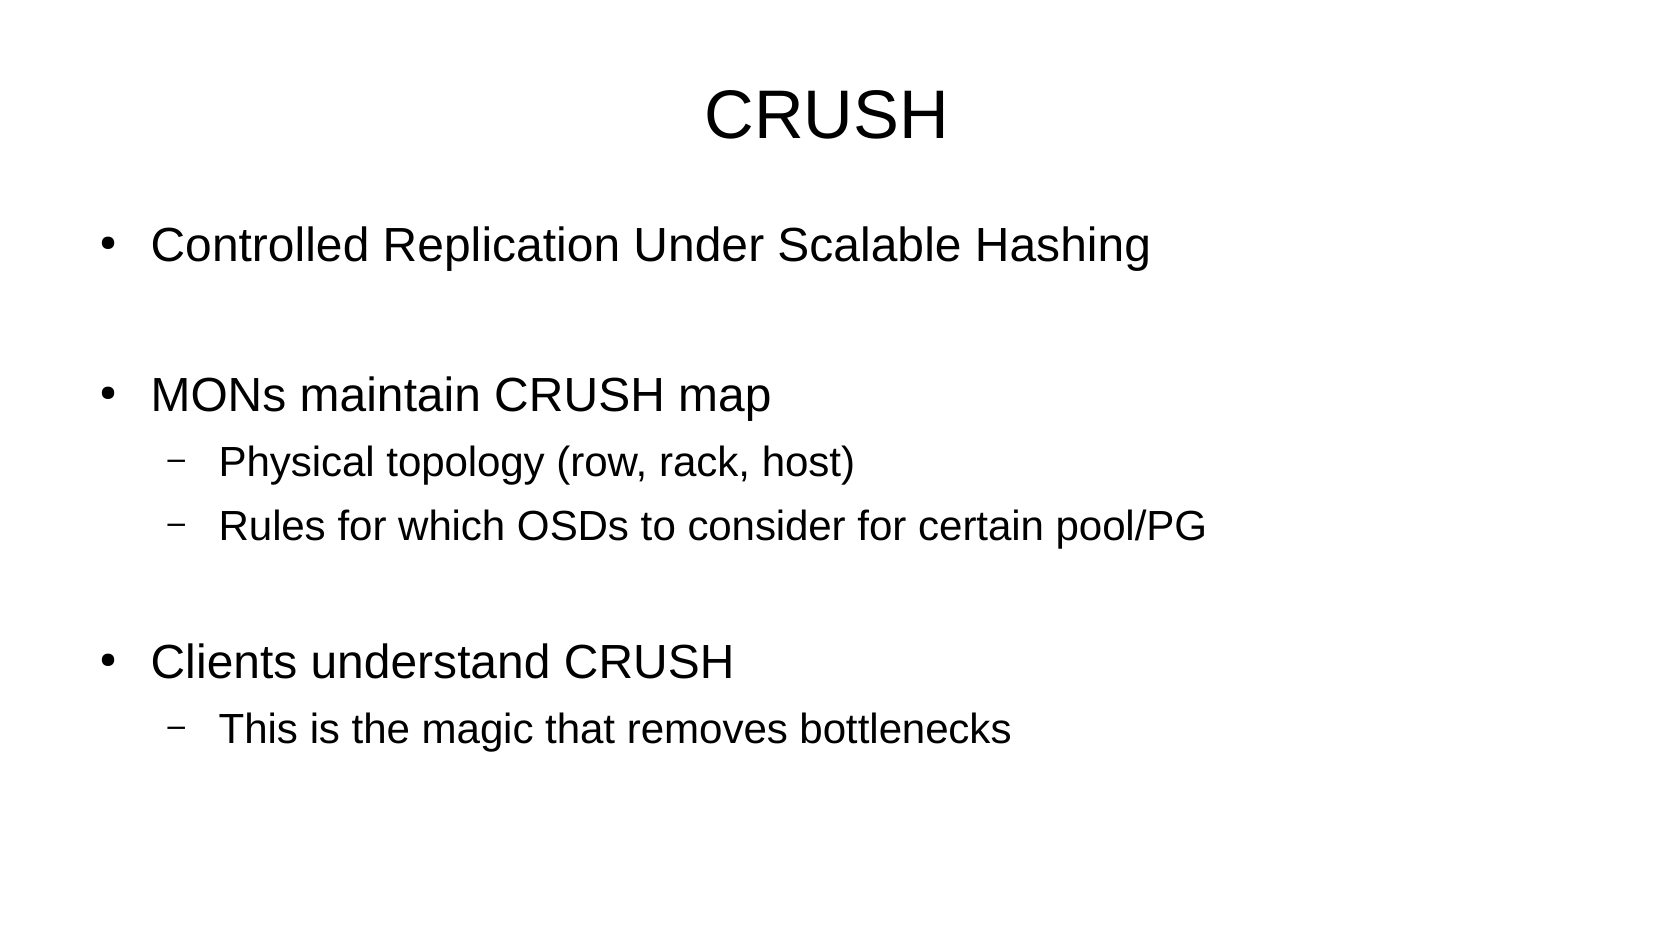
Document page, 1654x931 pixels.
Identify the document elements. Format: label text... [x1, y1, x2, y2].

title CRUSH [82, 37, 1571, 193]
list Controlled Replication Under Scalable Hashing MONs maintain CRUSH map Physical topology (row, rack, host) Rules for which OSDs to consider for certain pool/PG Clients understand CRUSH This is the magic that removes bottlenecks [82, 217, 1571, 758]
